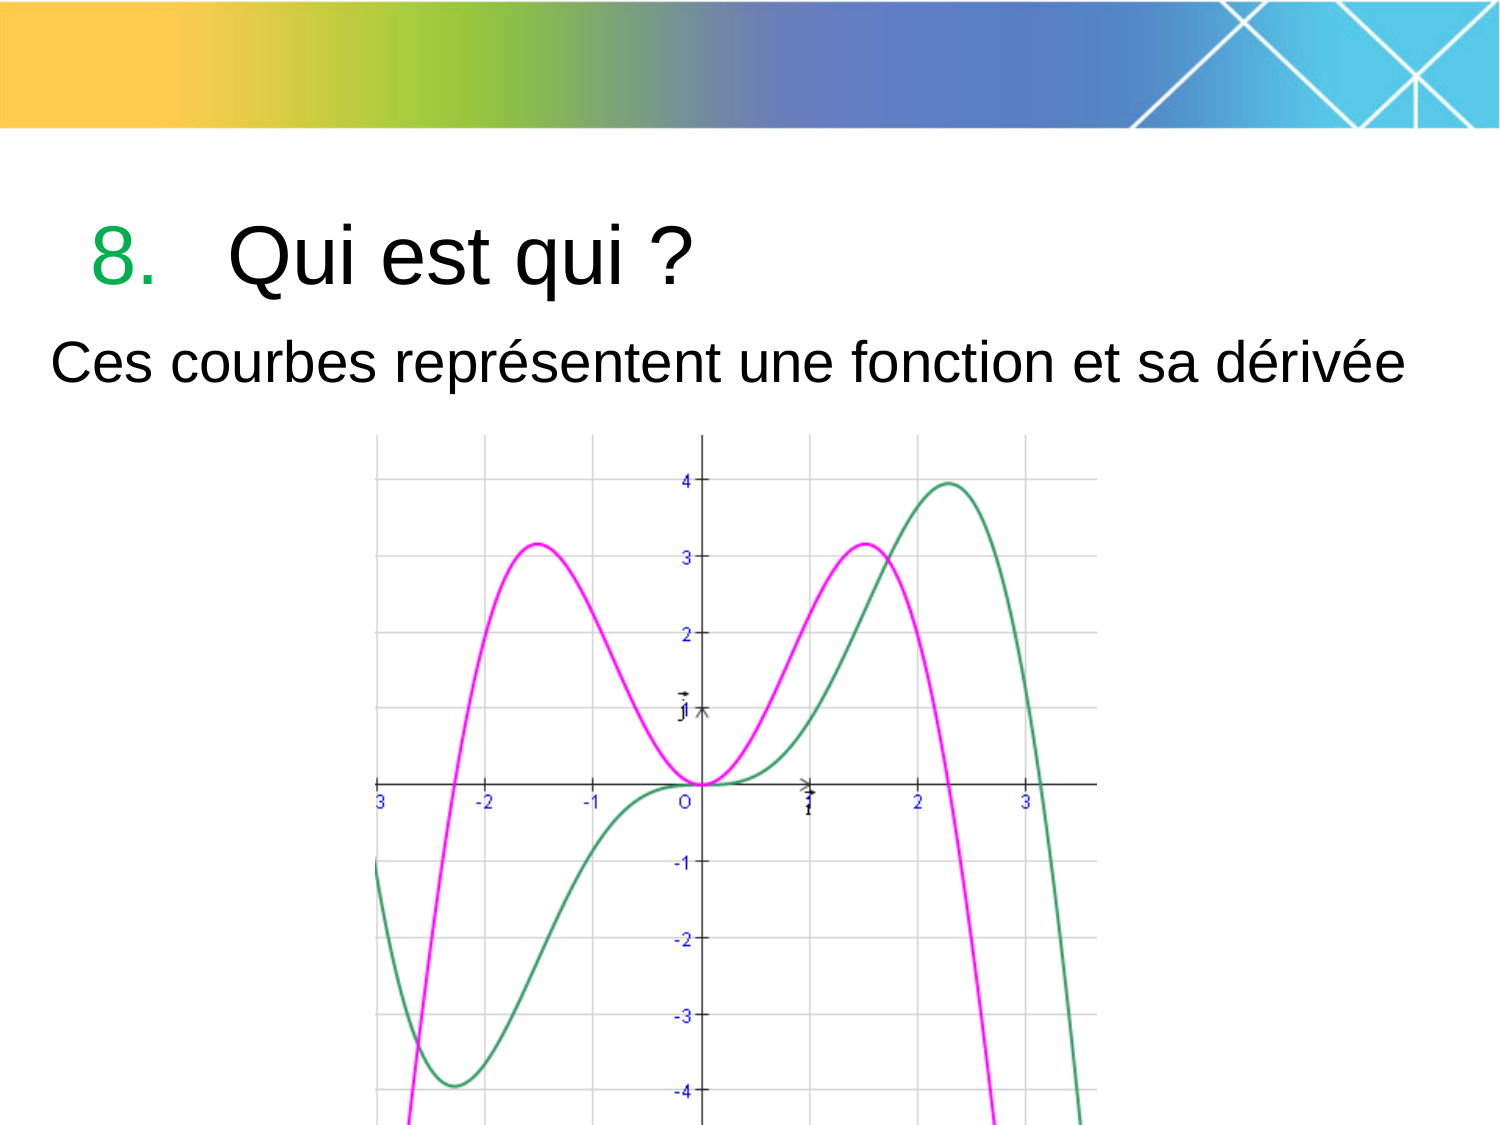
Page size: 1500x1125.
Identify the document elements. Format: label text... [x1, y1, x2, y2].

text_box Ces courbes représentent une fonction et sa dérivée [35, 316, 1454, 403]
text_box Qui est qui ? [75, 164, 1500, 338]
picture [375, 435, 1097, 1125]
